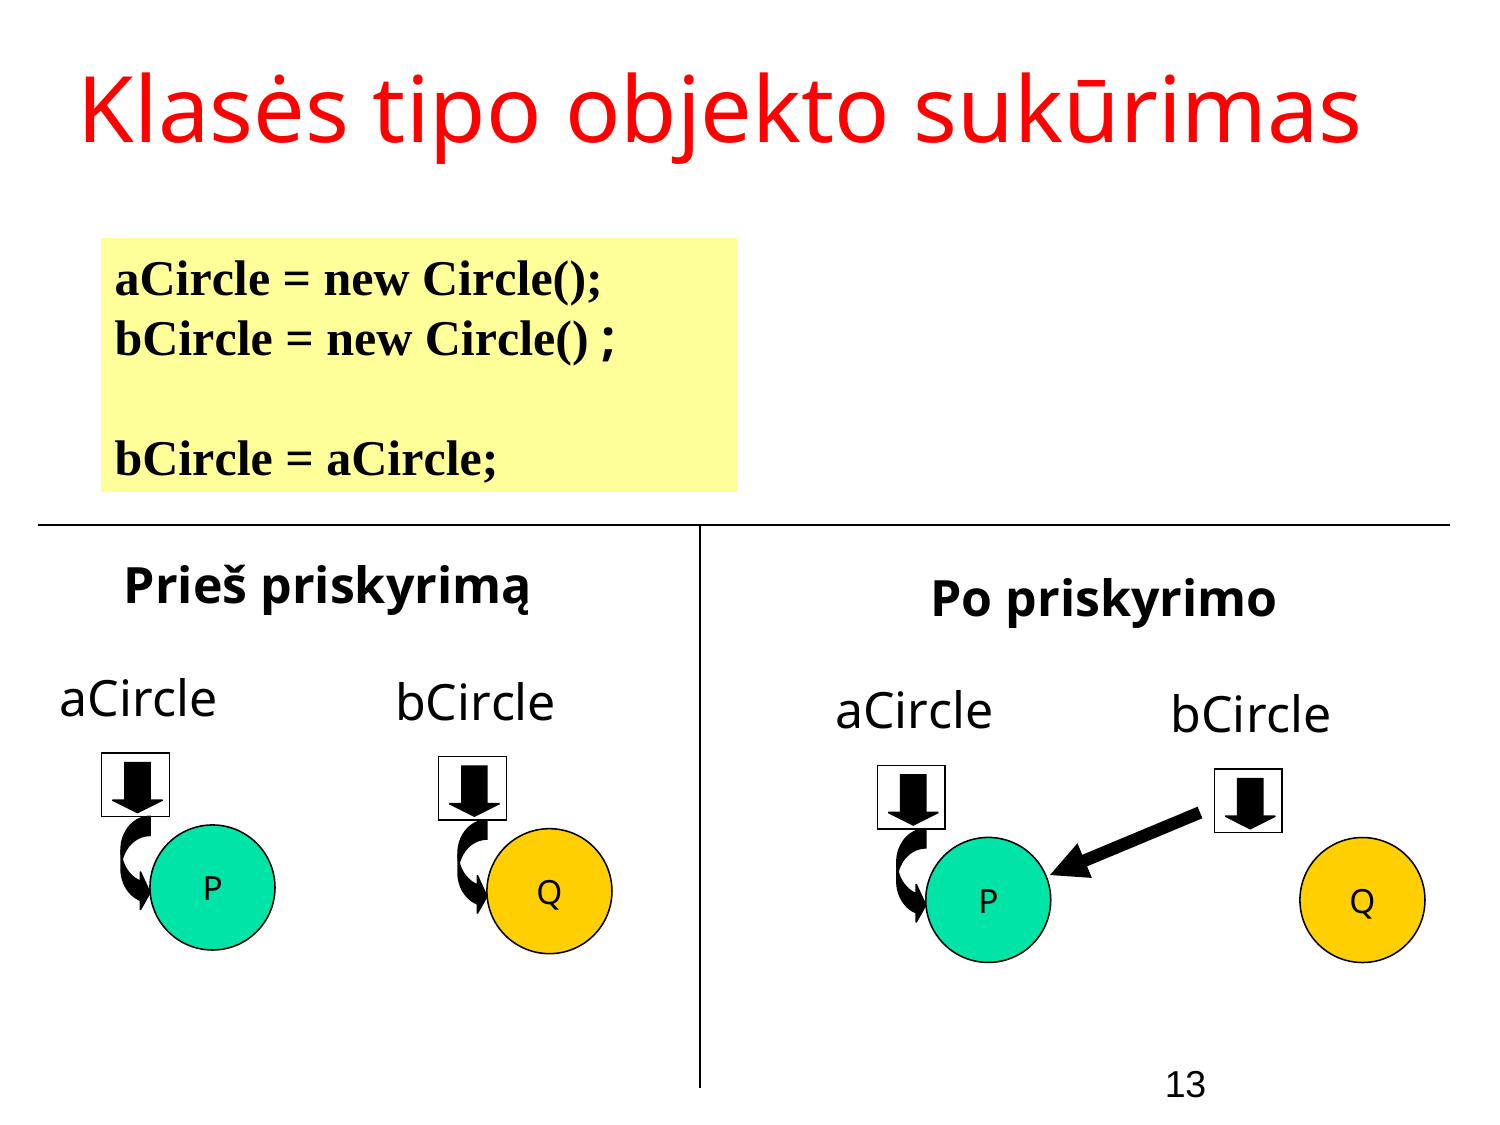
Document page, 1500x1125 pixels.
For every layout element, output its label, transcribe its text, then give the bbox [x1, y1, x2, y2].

text_box [1214, 769, 1283, 833]
text_box aCircle = new Circle(); bCircle = new Circle() ; bCircle = aCircle; [99, 237, 738, 493]
text_box P [149, 824, 276, 951]
title Klasės tipo objekto sukūrimas [0, 24, 1443, 188]
text_box aCircle [44, 658, 234, 735]
text_box Q [486, 828, 612, 954]
text_box Po priskyrimo [915, 558, 1293, 635]
text_box [101, 752, 170, 910]
text_box [877, 765, 946, 923]
text_box P [925, 837, 1051, 963]
text_box Prieš priskyrimą [109, 546, 547, 622]
text_box [438, 756, 507, 914]
text_box bCircle [1156, 674, 1348, 751]
text_box Q [1299, 837, 1426, 963]
text_box aCircle [820, 671, 1009, 747]
text_box bCircle [380, 662, 572, 738]
